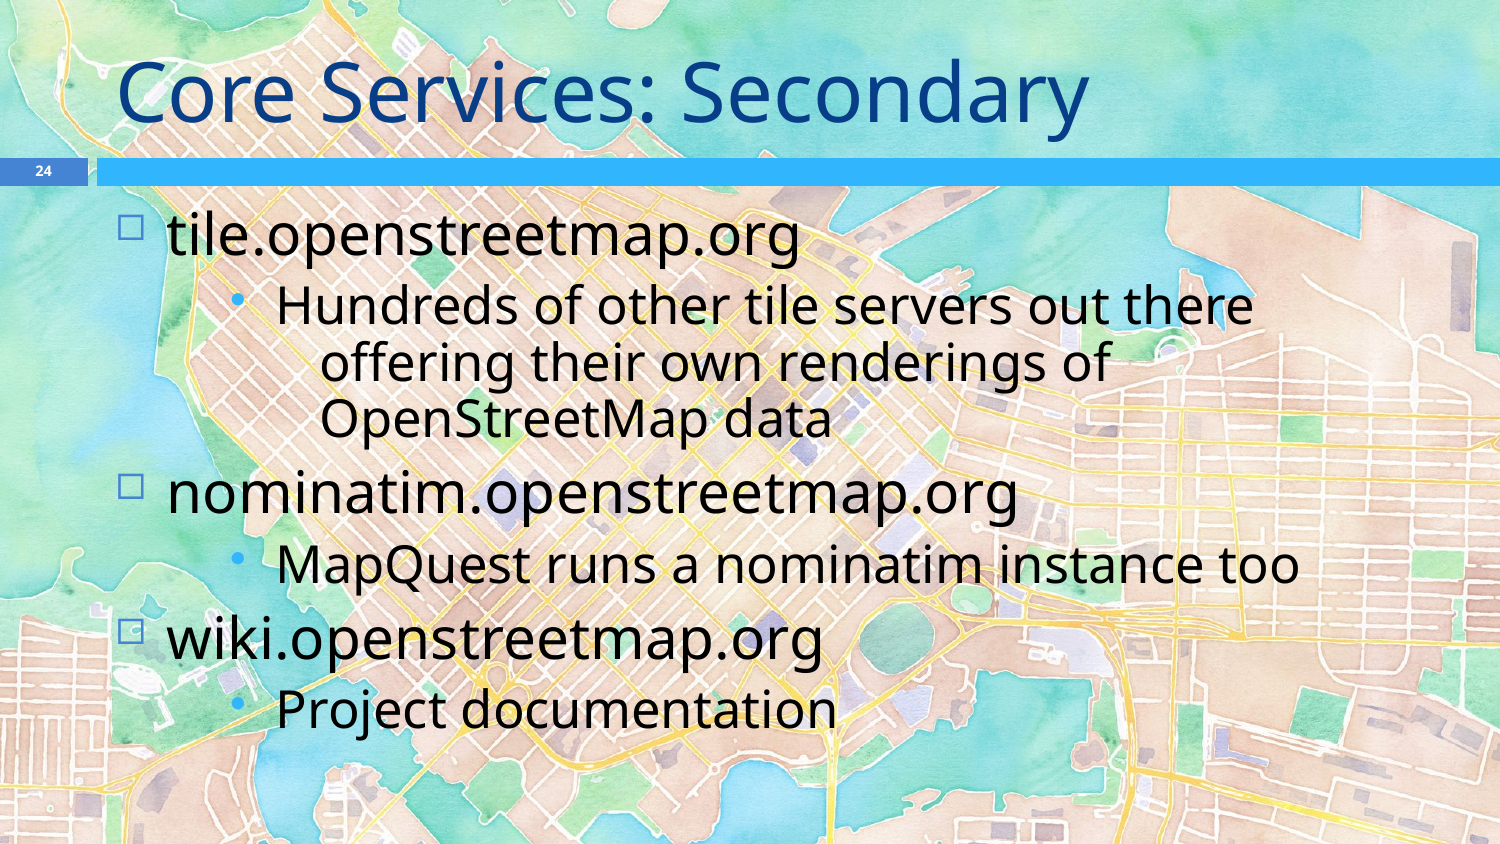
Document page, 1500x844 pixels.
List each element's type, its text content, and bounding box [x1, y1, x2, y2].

title Core Services: Secondary [100, 28, 1438, 151]
text_box ‹#› [0, 156, 88, 187]
list tile.openstreetmap.org Hundreds of other tile servers out there offering their own renderings of OpenStreetMap data nominatim.openstreetmap.org MapQuest runs a nominatim instance too wiki.openstreetmap.org Project documentation [100, 196, 1438, 751]
